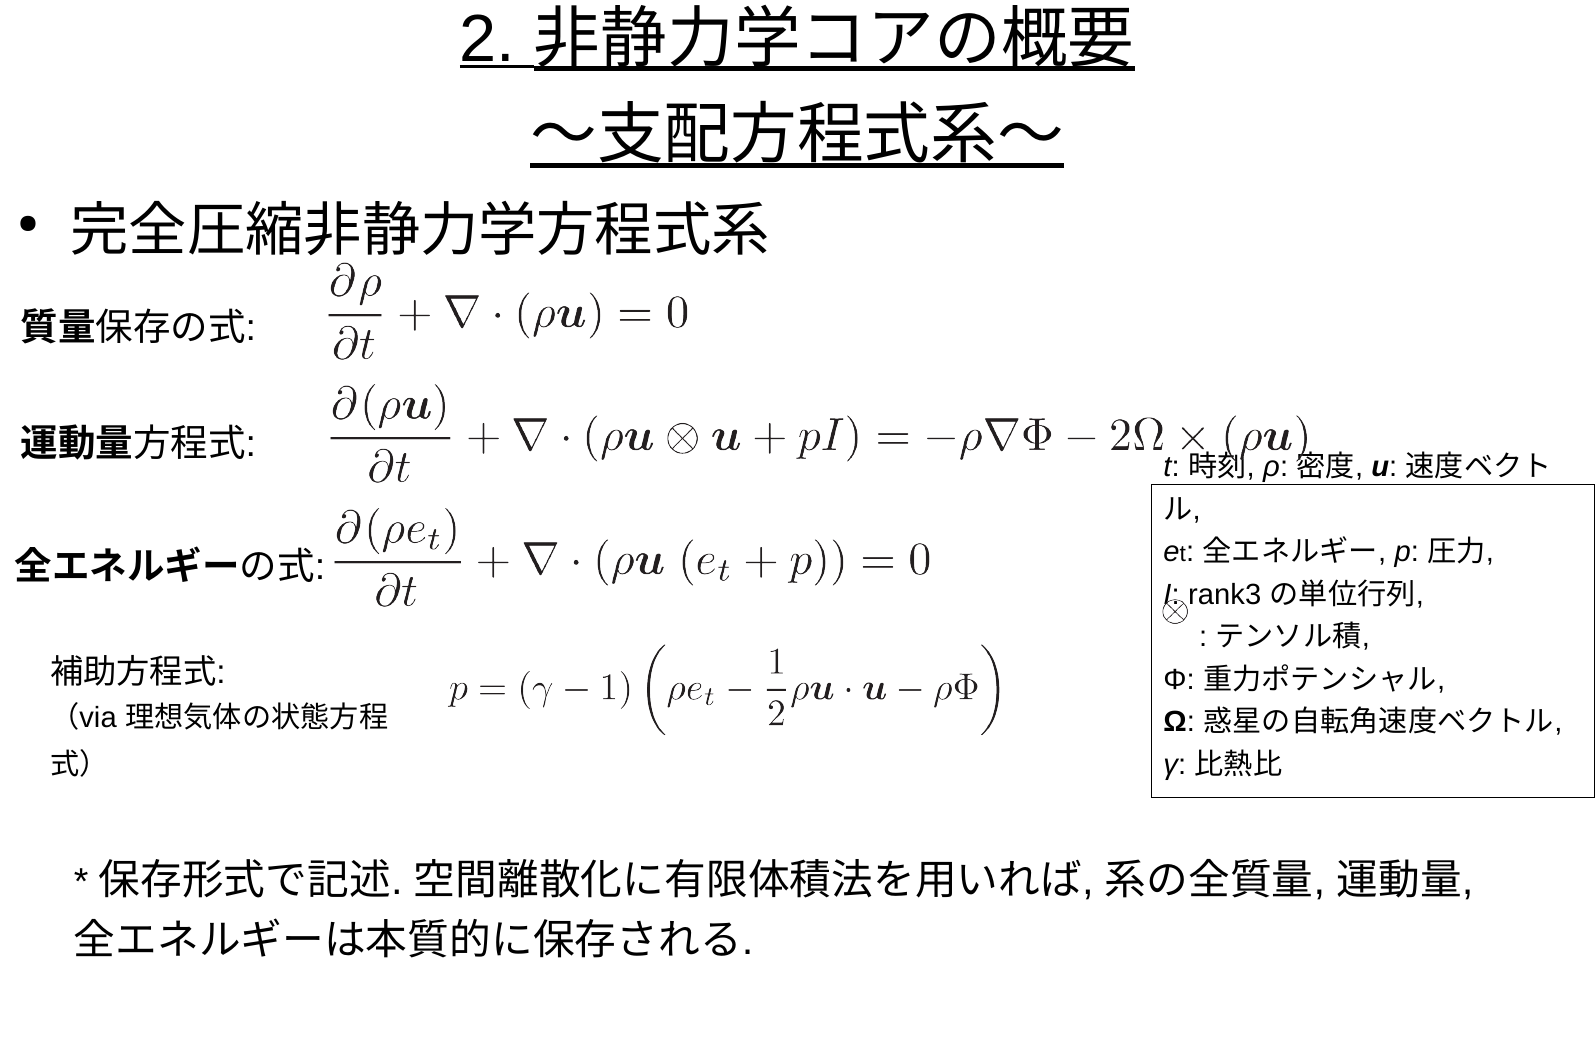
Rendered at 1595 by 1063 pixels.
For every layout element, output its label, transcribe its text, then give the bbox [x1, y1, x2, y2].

text_box 運動量方程式: [5, 405, 276, 463]
picture [1157, 596, 1199, 626]
text_box 質量保存の式: [5, 289, 302, 347]
text_box t: 時刻, ρ: 密度, u: 速度ベクトル, et: 全エネルギー, p: 圧力, I: rank3 の単位行列, : テンソル積, Φ: 重力ポテンシャル, Ω: 惑星の自転角速度ベクトル, γ: 比熱比 [1151, 484, 1595, 798]
picture [442, 640, 1010, 739]
picture [330, 501, 936, 608]
title 2. 非静力学コアの概要 〜支配方程式系〜 [79, 6, 1515, 154]
text_box 補助方程式: （via 理想気体の状態方程式） [35, 637, 438, 727]
list 完全圧縮非静力学方程式系 [0, 183, 1477, 922]
text_box 全エネルギーの式: [0, 528, 330, 588]
picture [324, 259, 692, 361]
text_box * 保存形式で記述. 空間離散化に有限体積法を用いれば, 系の全質量, 運動量, 全エネルギーは本質的に保存される. [59, 838, 1536, 992]
picture [326, 377, 1317, 484]
